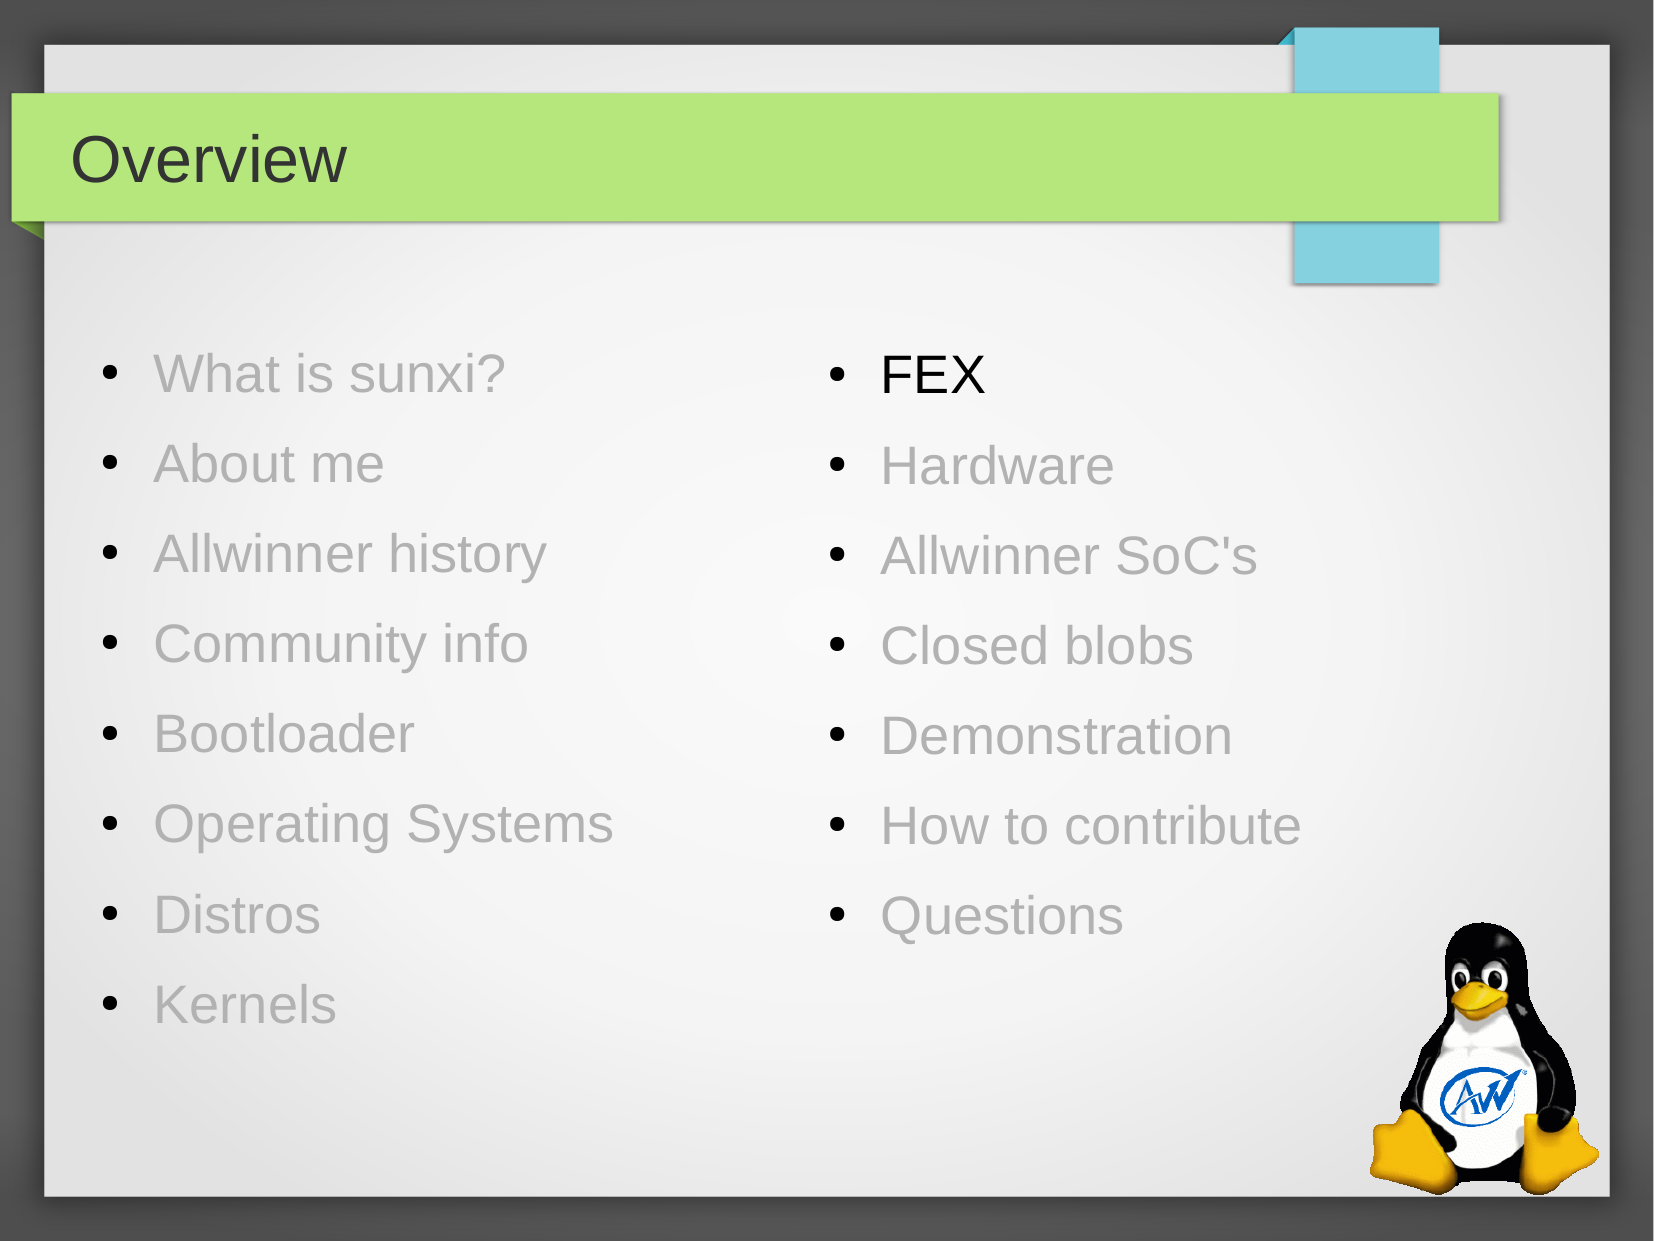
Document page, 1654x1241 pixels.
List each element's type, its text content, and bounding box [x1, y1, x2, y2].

title Overview [70, 106, 1229, 213]
list What is sunxi? About me Allwinner history Community info Bootloader Operating Systems Distros Kernels [82, 343, 781, 1063]
picture [0, 0, 1654, 1241]
list FEX Hardware Allwinner SoC's Closed blobs Demonstration How to contribute Questions [810, 345, 1508, 1065]
